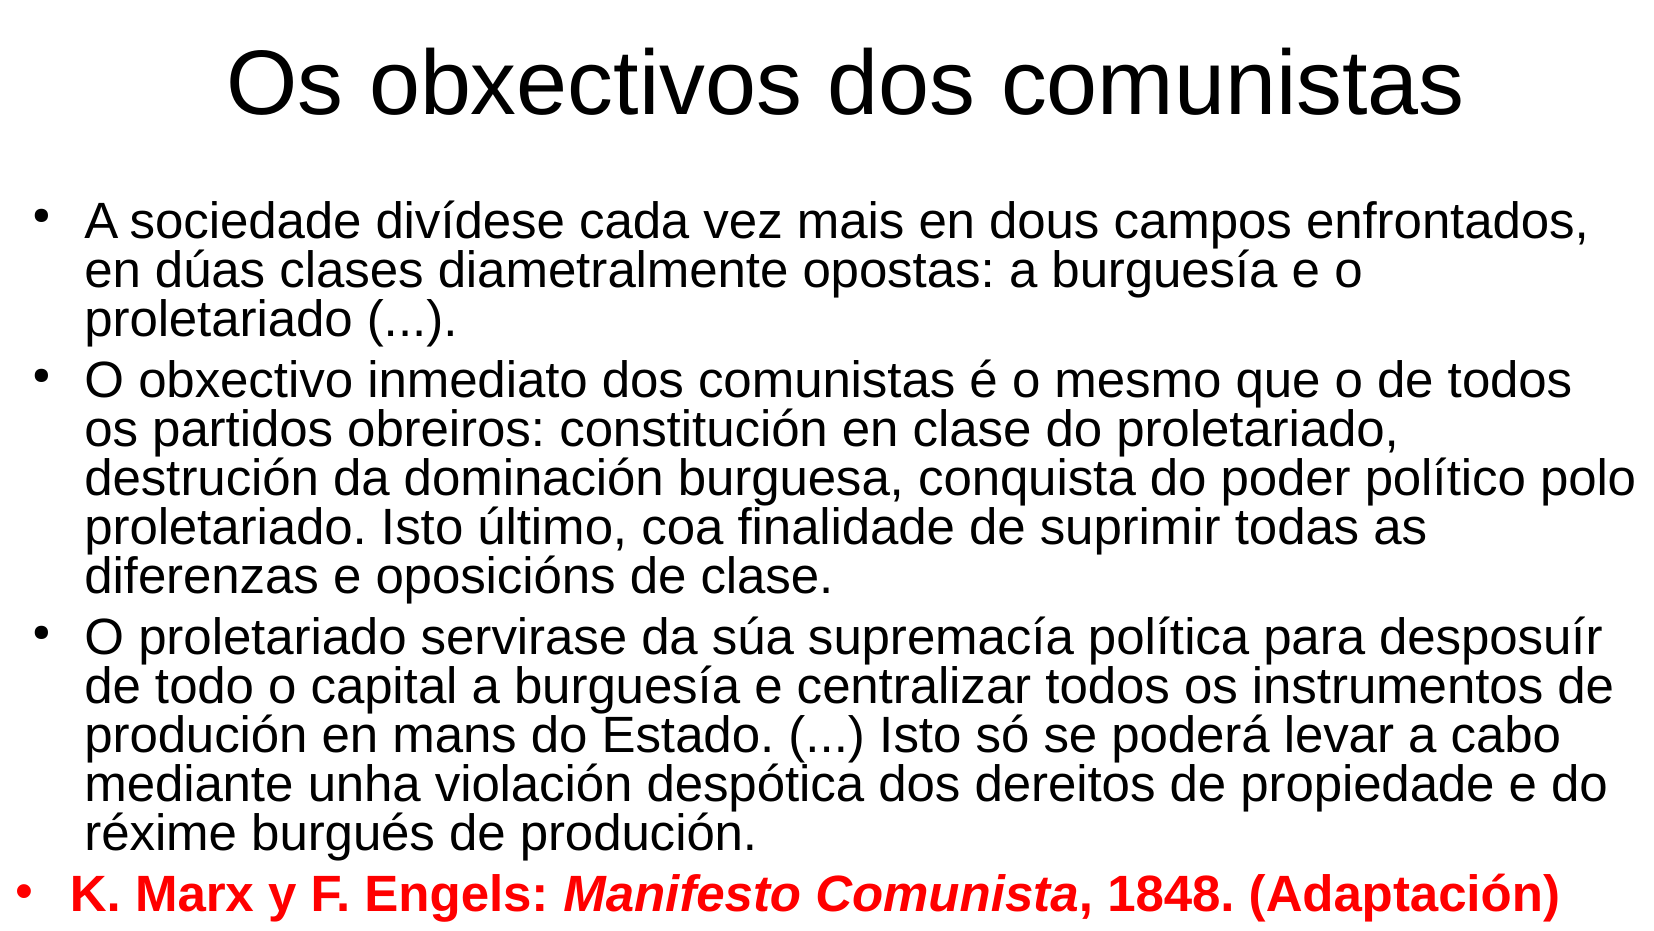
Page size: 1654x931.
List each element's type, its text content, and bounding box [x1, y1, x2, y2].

list A sociedade divídese cada vez mais en dous campos enfrontados, en dúas clases diametralmente opostas: a burguesía e o proletariado (...). O obxectivo inmediato dos comunistas é o mesmo que o de todos os partidos obreiros: constitución en clase do proletariado, destrución da dominación burguesa, conquista do poder político polo proletariado. Isto último, coa finalidade de suprimir todas as diferenzas e oposicións de clase. O proletariado servirase da súa supremacía política para desposuír de todo o capital a burguesía e centralizar todos os instrumentos de produción en mans do Estado. (...) Isto só se poderá levar a cabo mediante unha violación despótica dos dereitos de propiedade e do réxime burgués de produción. K. Marx y F. Engels: Manifesto Comunista, 1848. (Adaptación) [0, 191, 1654, 931]
title Os obxectivos dos comunistas [84, 0, 1573, 156]
